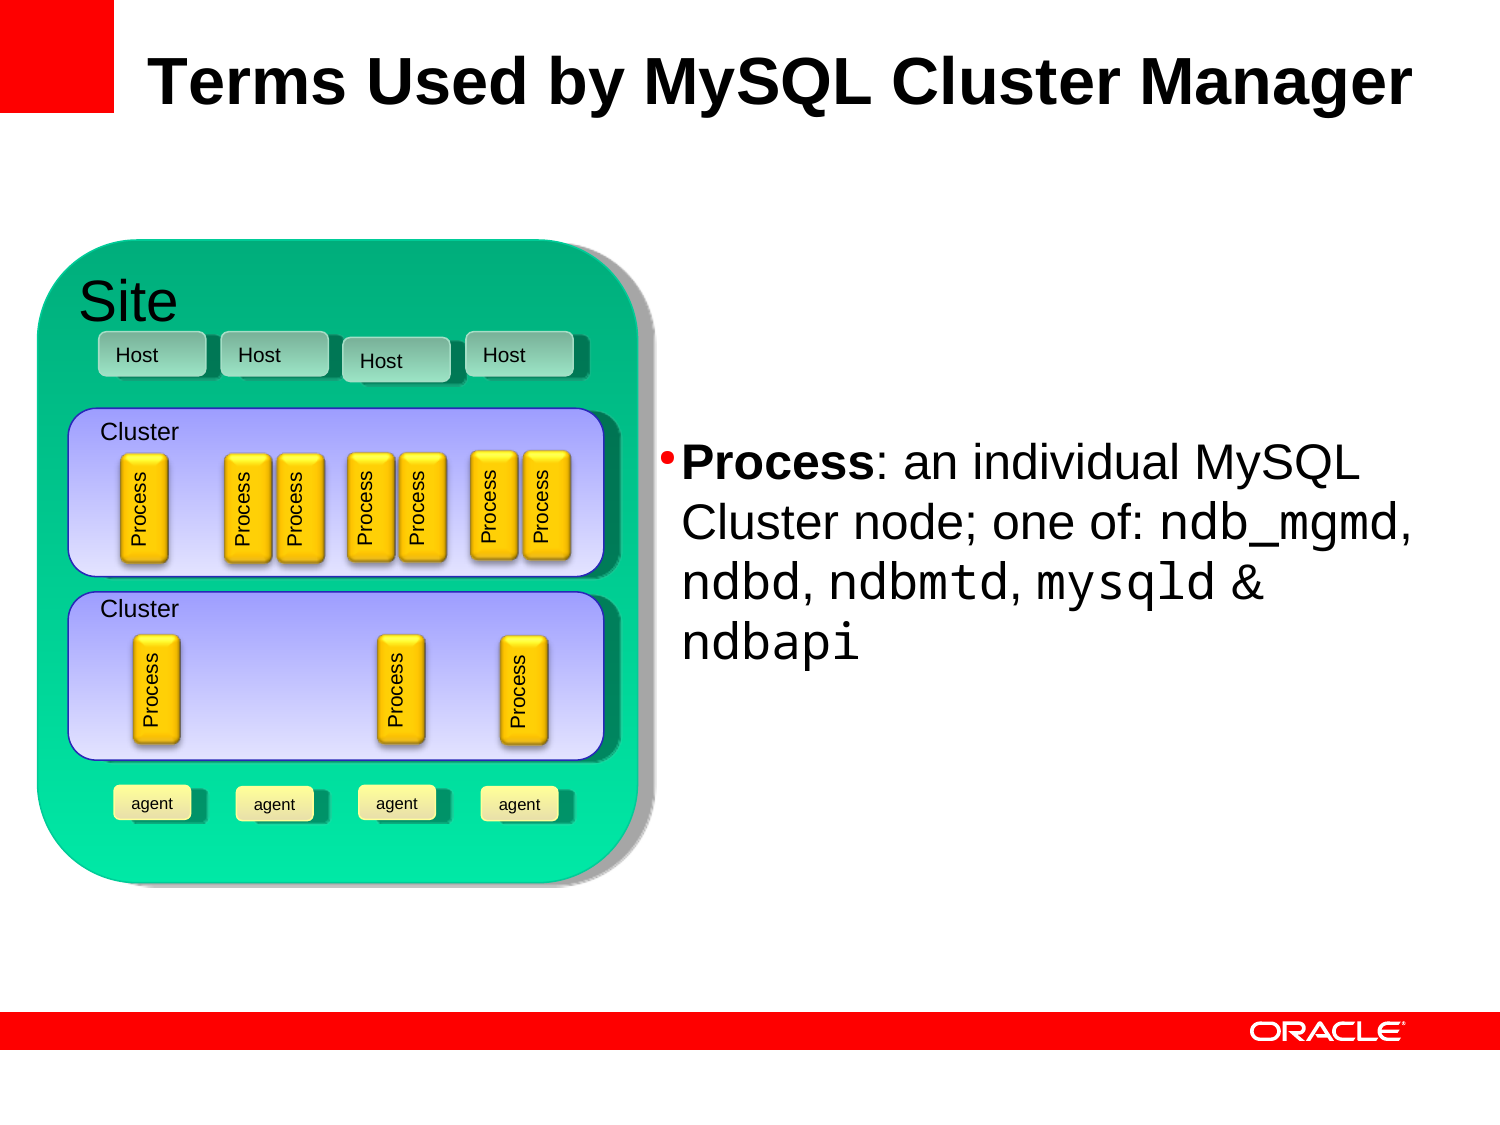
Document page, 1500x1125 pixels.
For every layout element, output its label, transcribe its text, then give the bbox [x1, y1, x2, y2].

picture [213, 446, 458, 579]
text_box Process [343, 455, 385, 561]
text_box agent [236, 786, 313, 821]
text_box Process [395, 455, 437, 561]
text_box Cluster [85, 584, 195, 631]
text_box Host [221, 331, 329, 376]
text_box Process [221, 457, 262, 563]
picture [366, 628, 437, 760]
text_box Host [98, 331, 206, 376]
text_box agent [358, 785, 436, 820]
text_box Process: an individual MySQL Cluster node; one of: ndb_mgmd, ndbd, ndbmtd, mysqld & ndbapi [643, 422, 1432, 677]
text_box Host [342, 337, 451, 382]
text_box [40, 242, 636, 875]
text_box Cluster [85, 408, 195, 454]
text_box Process [467, 454, 508, 560]
title Terms Used by MySQL Cluster Manager [147, 8, 1426, 119]
picture [109, 448, 180, 579]
picture [459, 444, 582, 576]
picture [0, 0, 114, 113]
text_box agent [481, 786, 558, 821]
text_box Process [273, 457, 314, 563]
picture [122, 631, 192, 760]
text_box Process [496, 639, 538, 745]
picture [489, 629, 560, 761]
text_box Site [64, 255, 195, 341]
text_box Host [466, 331, 574, 376]
text_box Process [117, 457, 158, 563]
picture [0, 1012, 1500, 1050]
text_box agent [114, 785, 191, 820]
text_box Process [129, 638, 170, 744]
text_box Process [374, 638, 415, 744]
text_box Process [519, 454, 560, 560]
